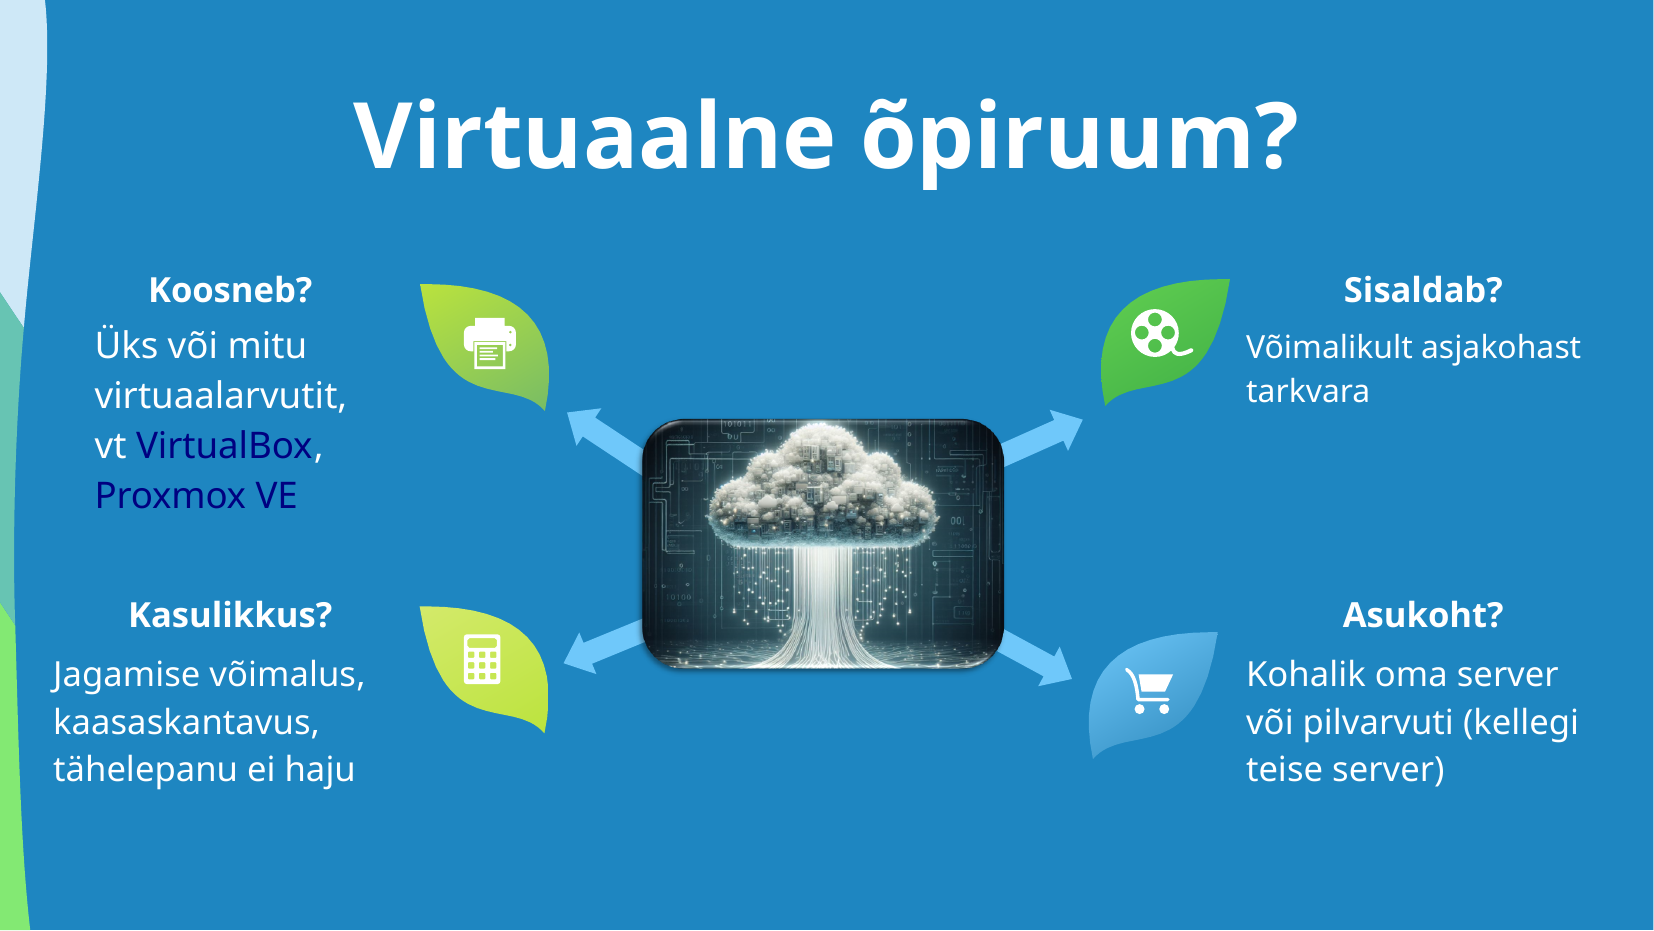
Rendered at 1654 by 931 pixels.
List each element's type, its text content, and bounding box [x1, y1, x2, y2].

subtitle Sisaldab? [1246, 265, 1601, 313]
list Võimalikult asjakohast tarkvara [1246, 324, 1601, 414]
text_box [1010, 632, 1072, 687]
text_box [419, 606, 549, 734]
text_box [1088, 632, 1218, 760]
list Kohalik oma server või pilvarvuti (kellegi teise server) [1246, 649, 1601, 827]
title Virtuaalne õpiruum? [82, 59, 1571, 207]
text_box [1010, 409, 1083, 465]
list Jagamise võimalus, kaasaskantavus, tähelepanu ei haju [53, 649, 443, 798]
picture [631, 413, 1010, 680]
text_box [420, 284, 550, 412]
subtitle Kasulikkus? [53, 590, 408, 638]
text_box [1101, 279, 1231, 407]
text_box [563, 623, 631, 675]
text_box [567, 408, 631, 469]
subtitle Asukoht? [1246, 590, 1601, 638]
subtitle Koosneb? [53, 265, 408, 313]
list Üks või mitu virtuaalarvutit, vt VirtualBox, Proxmox VE [94, 318, 396, 526]
